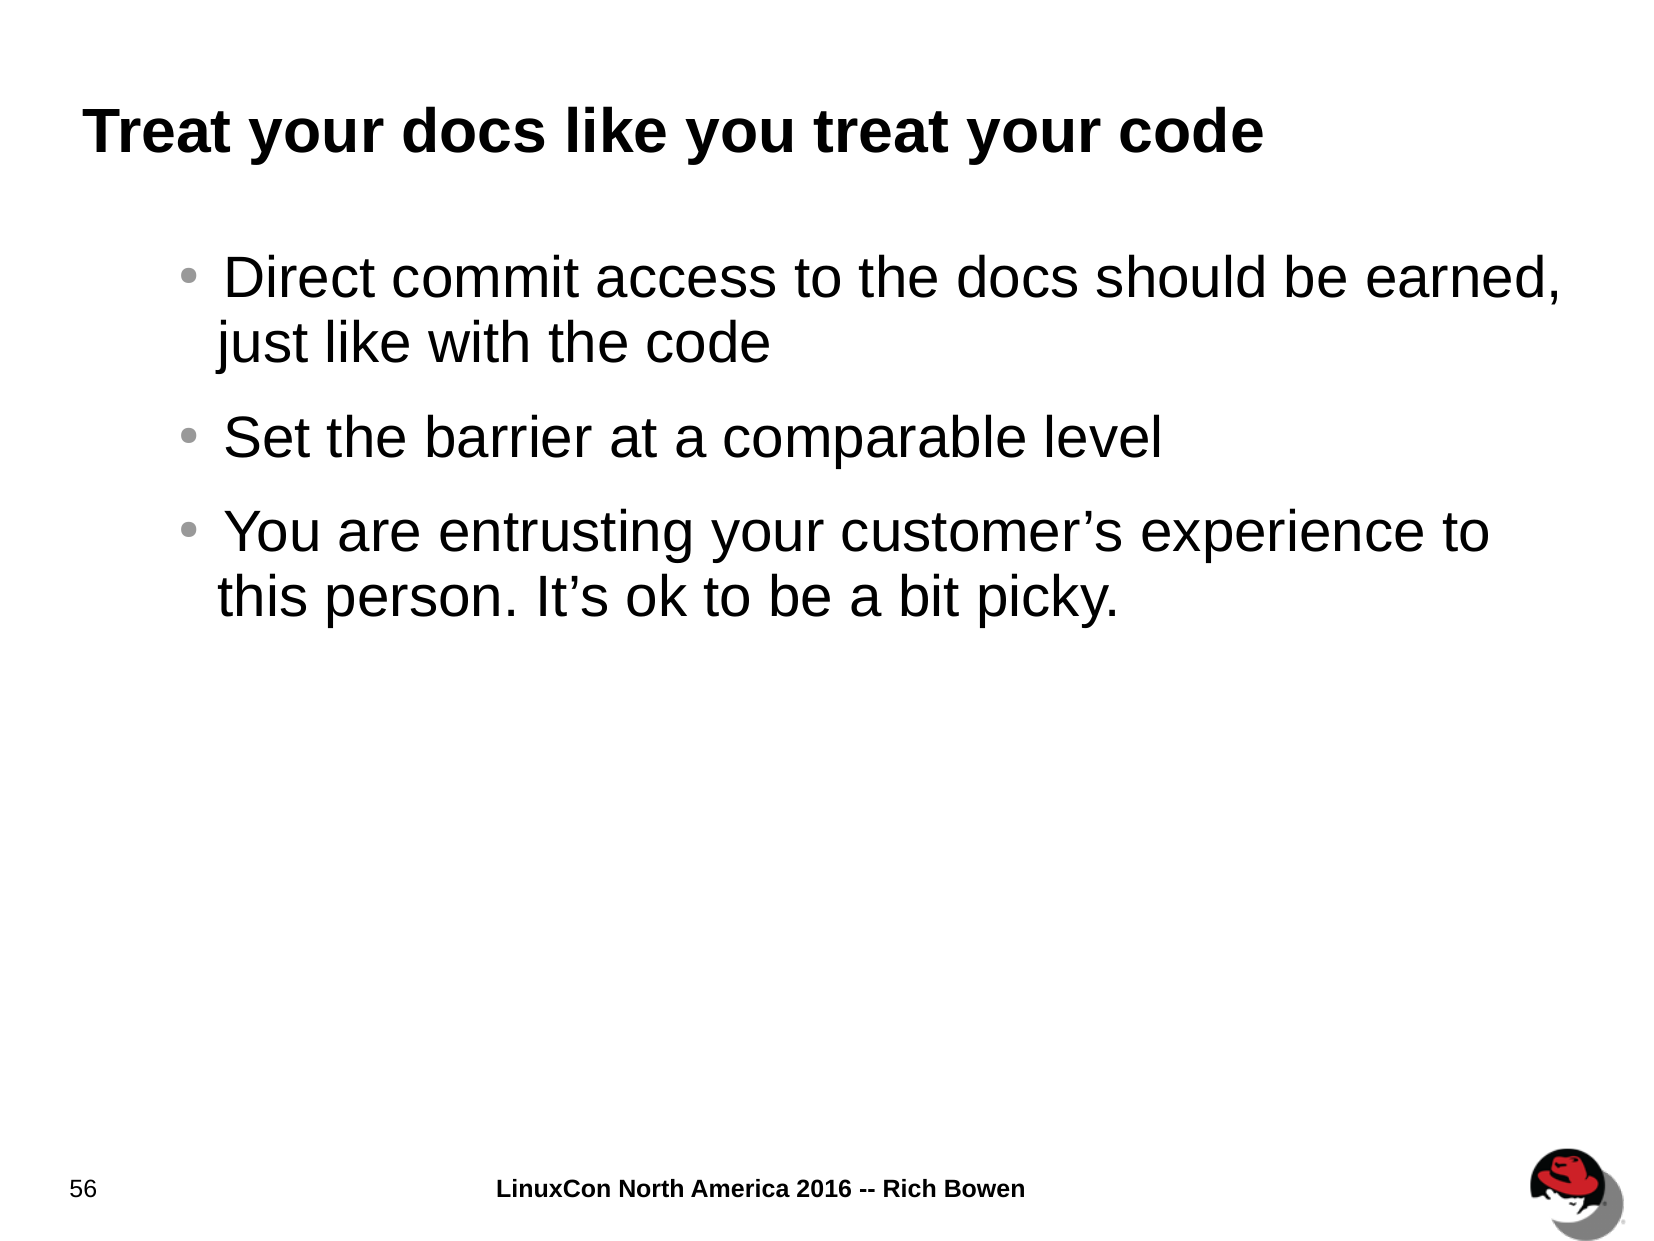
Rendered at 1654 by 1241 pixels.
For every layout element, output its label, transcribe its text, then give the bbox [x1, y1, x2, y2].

title Treat your docs like you treat your code [82, 37, 1571, 226]
list Direct commit access to the docs should be earned, just like with the code Set the barrier at a comparable level You are entrusting your customer’s experience to this person. It’s ok to be a bit picky. [86, 244, 1576, 1039]
picture [1529, 1146, 1613, 1224]
